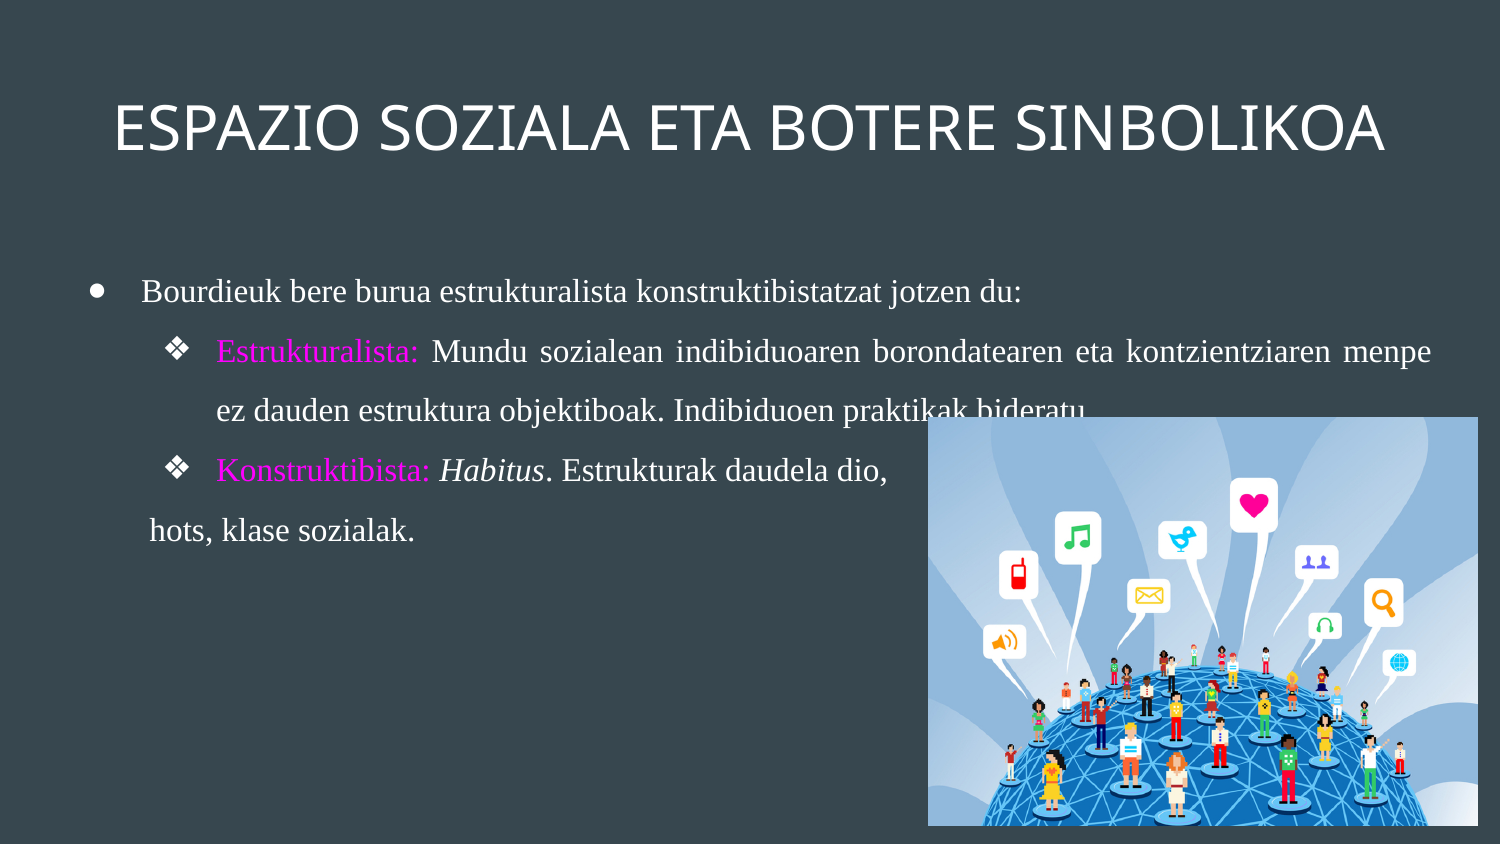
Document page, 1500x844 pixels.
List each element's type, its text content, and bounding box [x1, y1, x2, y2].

title ESPAZIO SOZIALA ETA BOTERE SINBOLIKOA [51, 72, 1449, 167]
picture [928, 417, 1478, 826]
list Bourdieuk bere burua estrukturalista konstruktibistatzat jotzen du: Estrukturalista: Mundu sozialean indibiduoaren borondatearen eta kontzientziaren menpe ez dauden estruktura objektiboak. Indibiduoen praktikak bideratu. Konstruktibista: Habitus. Estrukturak daudela dio, hots, klase sozialak. [51, 189, 1449, 750]
